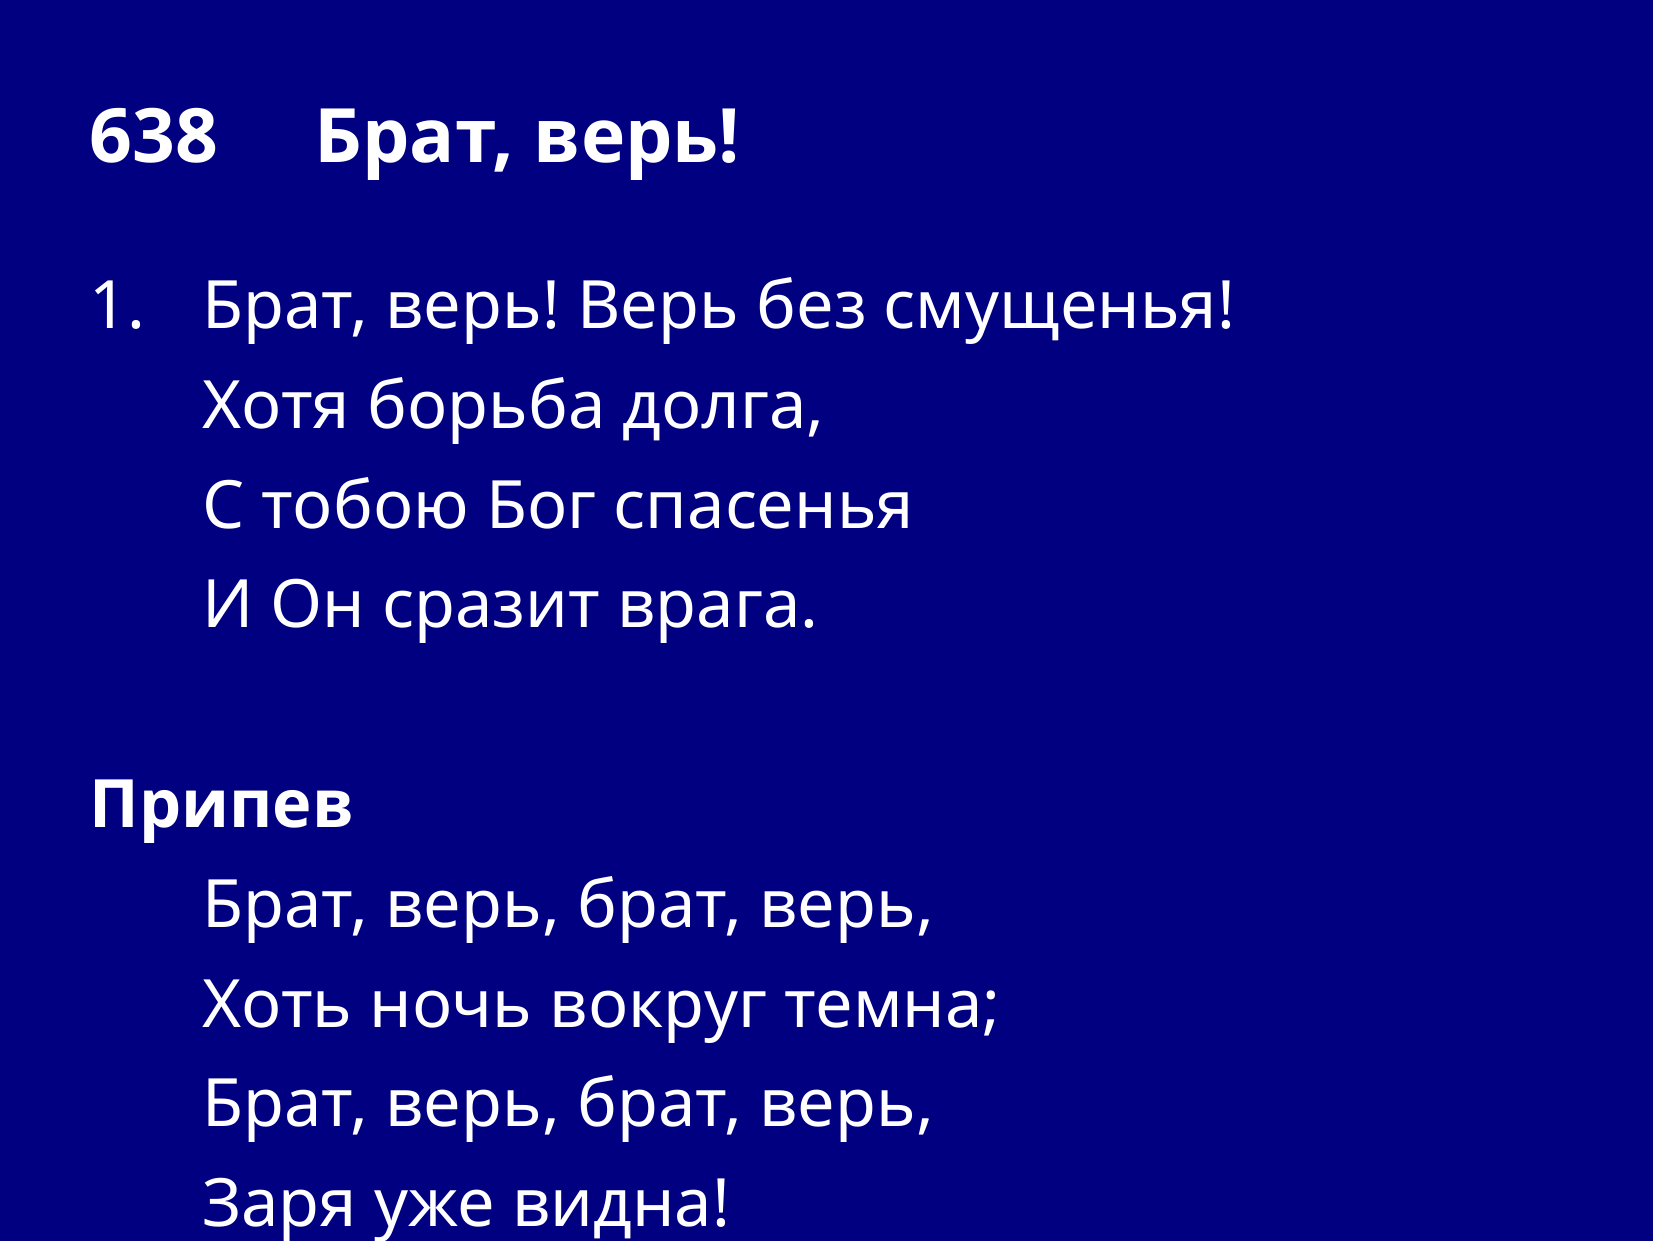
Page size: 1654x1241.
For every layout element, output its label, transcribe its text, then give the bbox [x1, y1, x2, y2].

text_box 1. Брат, верь! Верь без смущенья! Хотя борьба долга, С тобою Бог спасенья И Он сразит врага. Припев Брат, верь, брат, верь, Хоть ночь вокруг темна; Брат, верь, брат, верь, Заря уже видна! [75, 188, 1576, 1163]
text_box 638 Брат, верь! [75, 75, 1576, 188]
